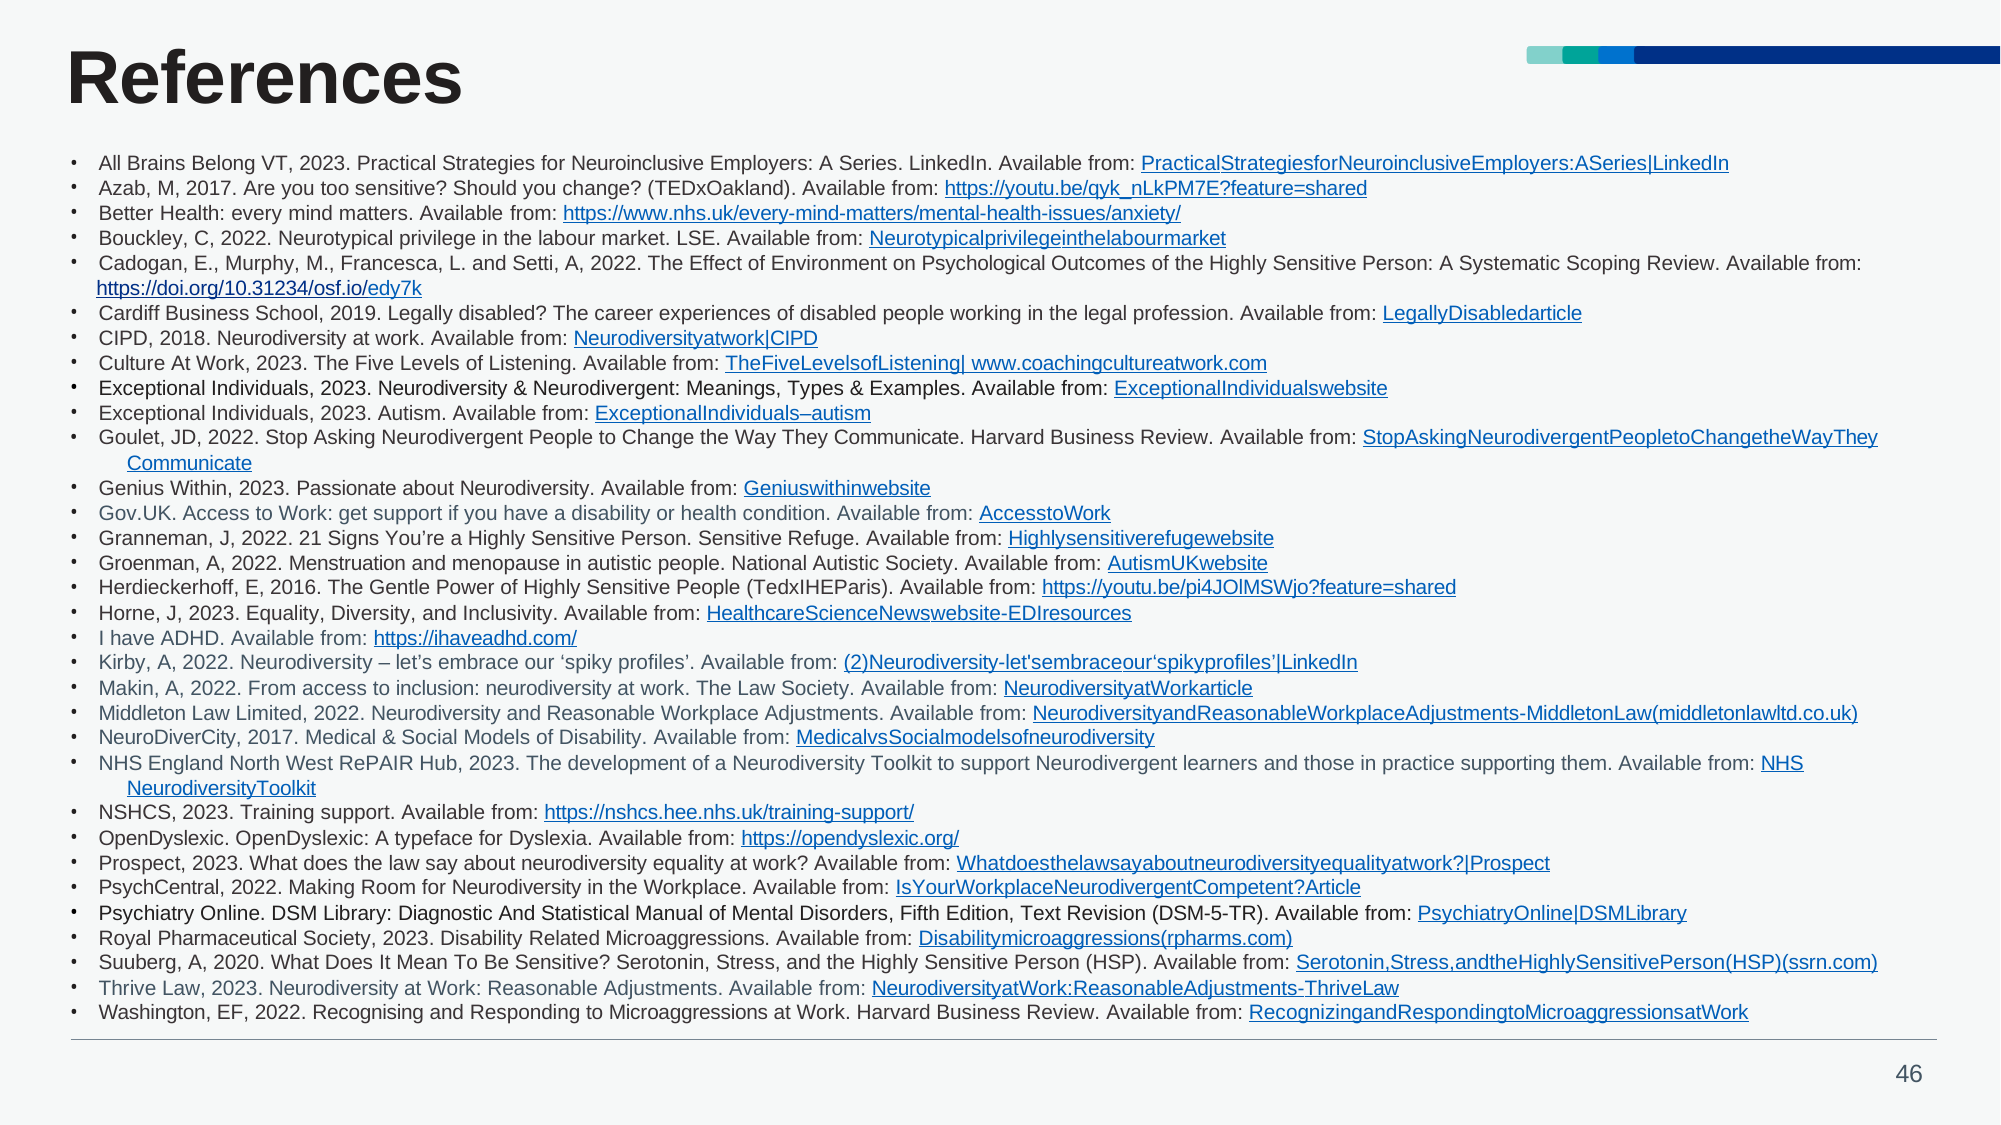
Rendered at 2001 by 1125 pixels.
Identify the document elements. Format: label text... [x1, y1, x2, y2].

title References [64, 26, 466, 121]
text_box [1889, 1057, 1932, 1091]
text_box All Brains Belong VT, 2023. Practical Strategies for Neuroinclusive Employers: A Series. LinkedIn. Available from: Practical Strategies for Neuroinclusive Employers: A Series | LinkedIn Azab, M, 2017. Are you too sensitive? Should you change? (TEDxOakland). Available from: https://youtu.be/qyk_nLkPM7E?feature=shared Better Health: every mind matters. Available from: https://www.nhs.uk/every-mind-matters/mental-health-issues/anxiety/ Bouckley, C, 2022. Neurotypical privilege in the labour market. LSE. Available from: Neurotypical privilege in the labour market Cadogan, E., Murphy, M., Francesca, L. and Setti, A, 2022. The Effect of Environment on Psychological Outcomes of the Highly Sensitive Person: A Systematic Scoping Review. Available from: https://doi.org/10.31234/osf.io/edy7k Cardiff Business School, 2019. Legally disabled? The career experiences of disabled people working in the legal profession. Available from: Legally Disabled article CIPD, 2018. Neurodiversity at work. Available from: Neurodiversity at work | CIPD Culture At Work, 2023. The Five Levels of Listening. Available from: The Five Levels of Listening | www.coachingcultureatwork.com Exceptional Individuals, 2023. Neurodiversity & Neurodivergent: Meanings, Types & Examples. Available from: Exceptional Individuals website Exceptional Individuals, 2023. Autism. Available from: Exceptional Individuals – autism Goulet, JD, 2022. Stop Asking Neurodivergent People to Change the Way They Communicate. Harvard Business Review. Available from: Stop Asking Neurodivergent People to Change the Way They Communicate Genius Within, 2023. Passionate about Neurodiversity. Available from: Genius within website Gov.UK. Access to Work: get support if you have a disability or health condition. Available from: Access to Work Granneman, J, 2022. 21 Signs You’re a Highly Sensitive Person. Sensitive Refuge. Available from: Highly sensitive refuge website Groenman, A, 2022. Menstruation and menopause in autistic people. National Autistic Society. Available from: Autism UK website Herdieckerhoff, E, 2016. The Gentle Power of Highly Sensitive People (TedxIHEParis). Available from: https://youtu.be/pi4JOlMSWjo?feature=shared Horne, J, 2023. Equality, Diversity, and Inclusivity. Available from: Healthcare Science News website - EDI resources I have ADHD. Available from: https://ihaveadhd.com/ Kirby, A, 2022. Neurodiversity – let’s embrace our ‘spiky profiles’. Available from: (2) Neurodiversity- let's embrace our ‘spiky profiles’ | LinkedIn Makin, A, 2022. From access to inclusion: neurodiversity at work. The Law Society. Available from: Neurodiversity at Work article Middleton Law Limited, 2022. Neurodiversity and Reasonable Workplace Adjustments. Available from: Neurodiversity and Reasonable Workplace Adjustments - Middleton Law (middletonlawltd.co.uk) NeuroDiverCity, 2017. Medical & Social Models of Disability. Available from: Medical vs Social models of neurodiversity NHS England North West RePAIR Hub, 2023. The development of a Neurodiversity Toolkit to support Neurodivergent learners and those in practice supporting them. Available from: NHS Neurodiversity Toolkit NSHCS, 2023. Training support. Available from: https://nshcs.hee.nhs.uk/training-support/ OpenDyslexic. OpenDyslexic: A typeface for Dyslexia. Available from: https://opendyslexic.org/ Prospect, 2023. What does the law say about neurodiversity equality at work? Available from: What does the law say about neurodiversity equality at work? | Prospect PsychCentral, 2022. Making Room for Neurodiversity in the Workplace. Available from: Is Your Workplace Neurodivergent Competent? Article Psychiatry Online. DSM Library: Diagnostic And Statistical Manual of Mental Disorders, Fifth Edition, Text Revision (DSM-5-TR). Available from: Psychiatry Online | DSM Library Royal Pharmaceutical Society, 2023. Disability Related Microaggressions. Available from: Disability microaggressions (rpharms.com) Suuberg, A, 2020. What Does It Mean To Be Sensitive? Serotonin, Stress, and the Highly Sensitive Person (HSP). Available from: Serotonin, Stress, and the Highly Sensitive Person (HSP) (ssrn.com) Thrive Law, 2023. Neurodiversity at Work: Reasonable Adjustments. Available from: Neurodiversity at Work: Reasonable Adjustments - Thrive Law Washington, EF, 2022. Recognising and Responding to Microaggressions at Work. Harvard Business Review. Available from: Recognizing and Responding to Microaggressions at Work [66, 147, 1929, 1027]
